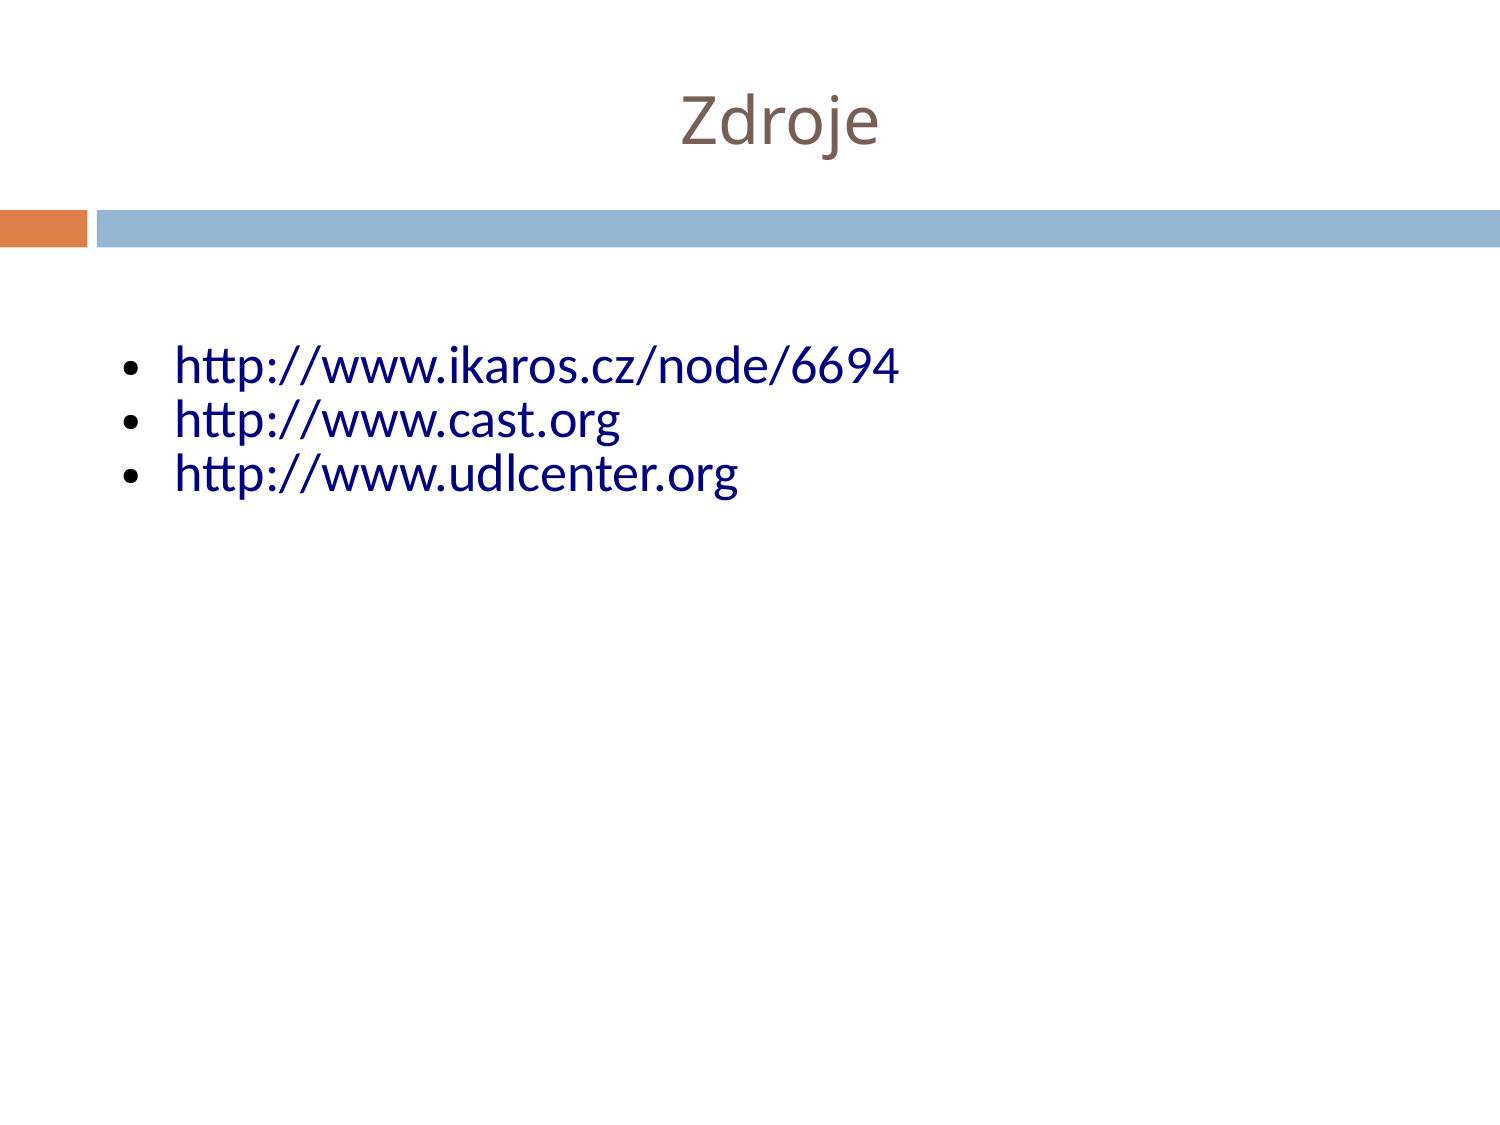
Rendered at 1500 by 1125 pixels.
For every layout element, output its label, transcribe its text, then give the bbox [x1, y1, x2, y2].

list http://www.ikaros.cz/node/6694 http://www.cast.org http://www.udlcenter.org [103, 342, 1441, 1080]
title Zdroje [100, 37, 1438, 200]
